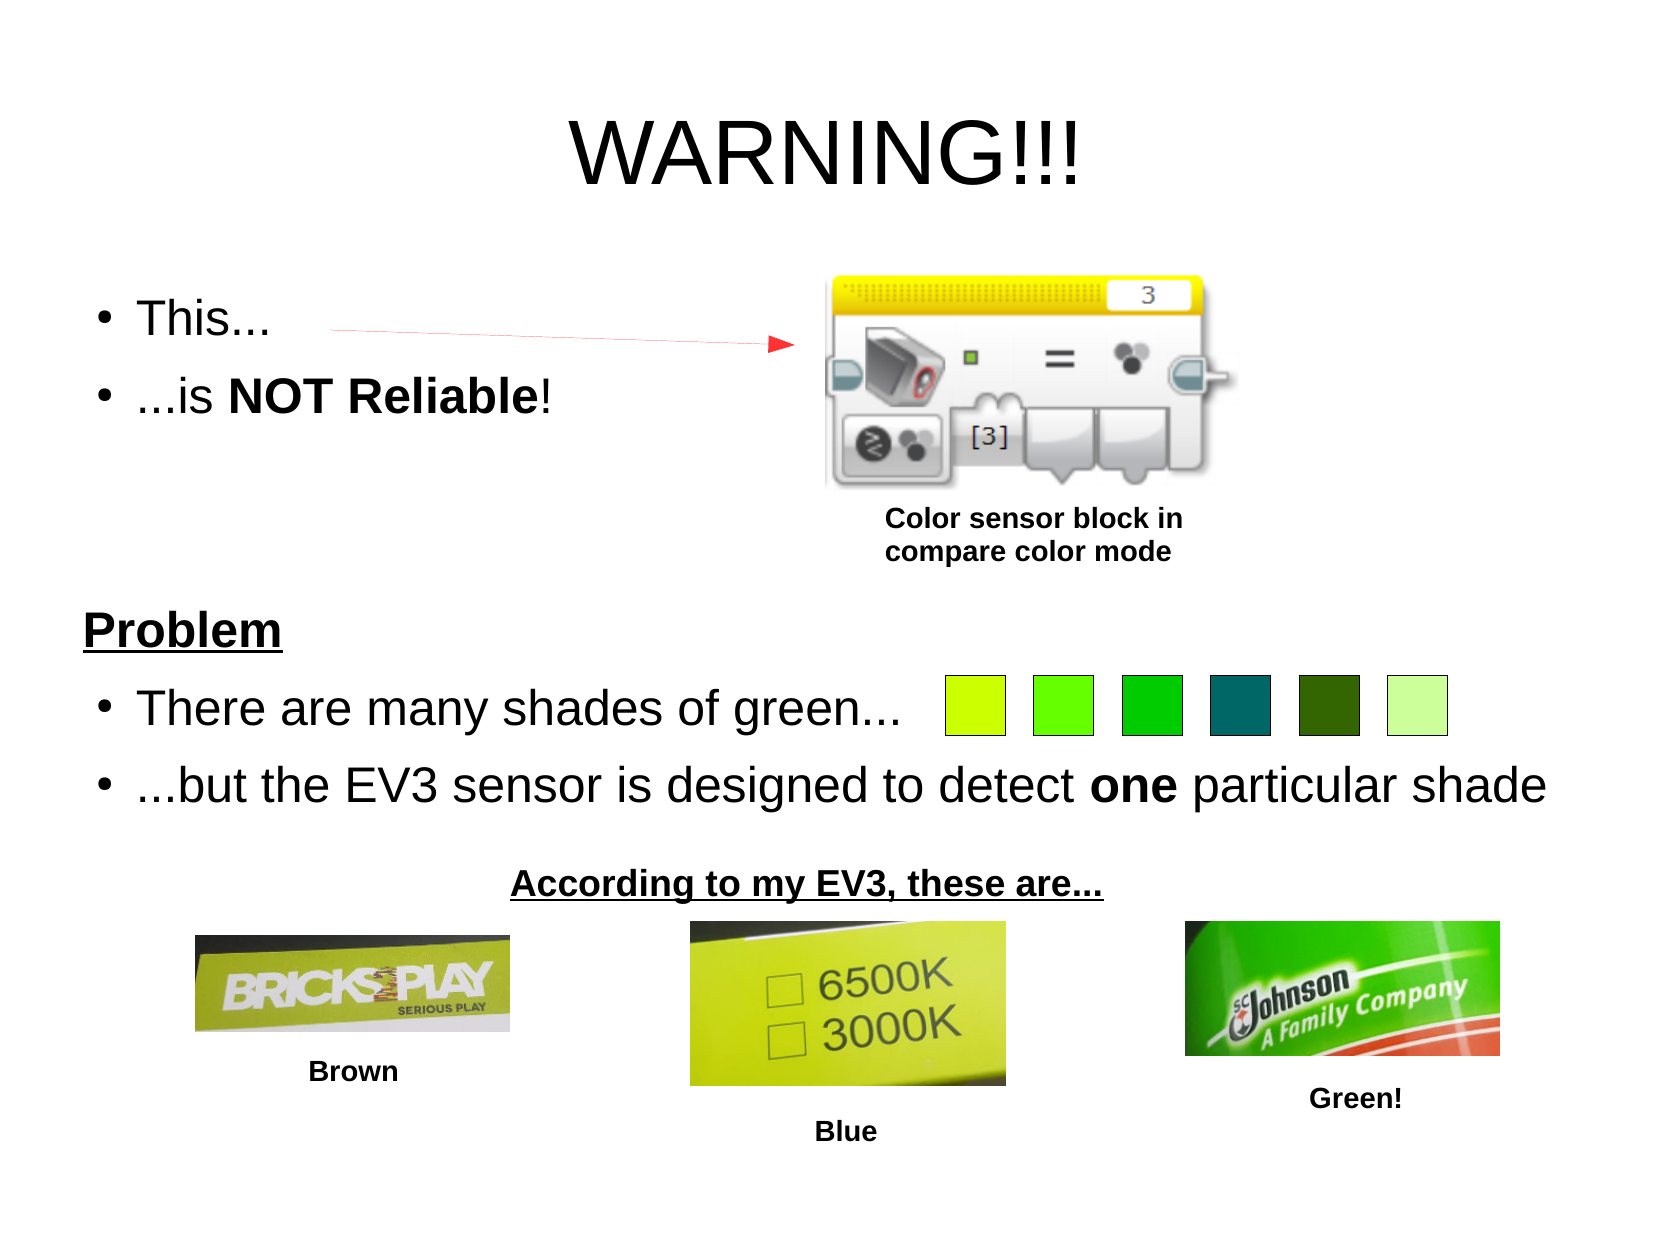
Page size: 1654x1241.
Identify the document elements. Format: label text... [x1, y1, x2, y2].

text_box [1122, 675, 1183, 736]
text_box Color sensor block in compare color mode [870, 495, 1243, 576]
text_box According to my EV3, these are... [495, 855, 1201, 954]
text_box Brown [167, 1047, 541, 1096]
picture [195, 935, 510, 1032]
picture [825, 260, 1244, 496]
picture [1185, 921, 1500, 1056]
text_box [1210, 675, 1271, 736]
text_box Blue [660, 1107, 1033, 1156]
picture [690, 954, 1006, 1086]
text_box [1033, 675, 1094, 736]
text_box [1387, 675, 1448, 736]
list This... ...is NOT Reliable! Problem There are many shades of green... ...but the EV3 sensor is designed to detect one particular shade [82, 290, 1571, 856]
text_box Green! [1170, 1074, 1543, 1123]
text_box [945, 675, 1006, 736]
title WARNING!!! [82, 49, 1571, 257]
text_box [1299, 675, 1360, 736]
